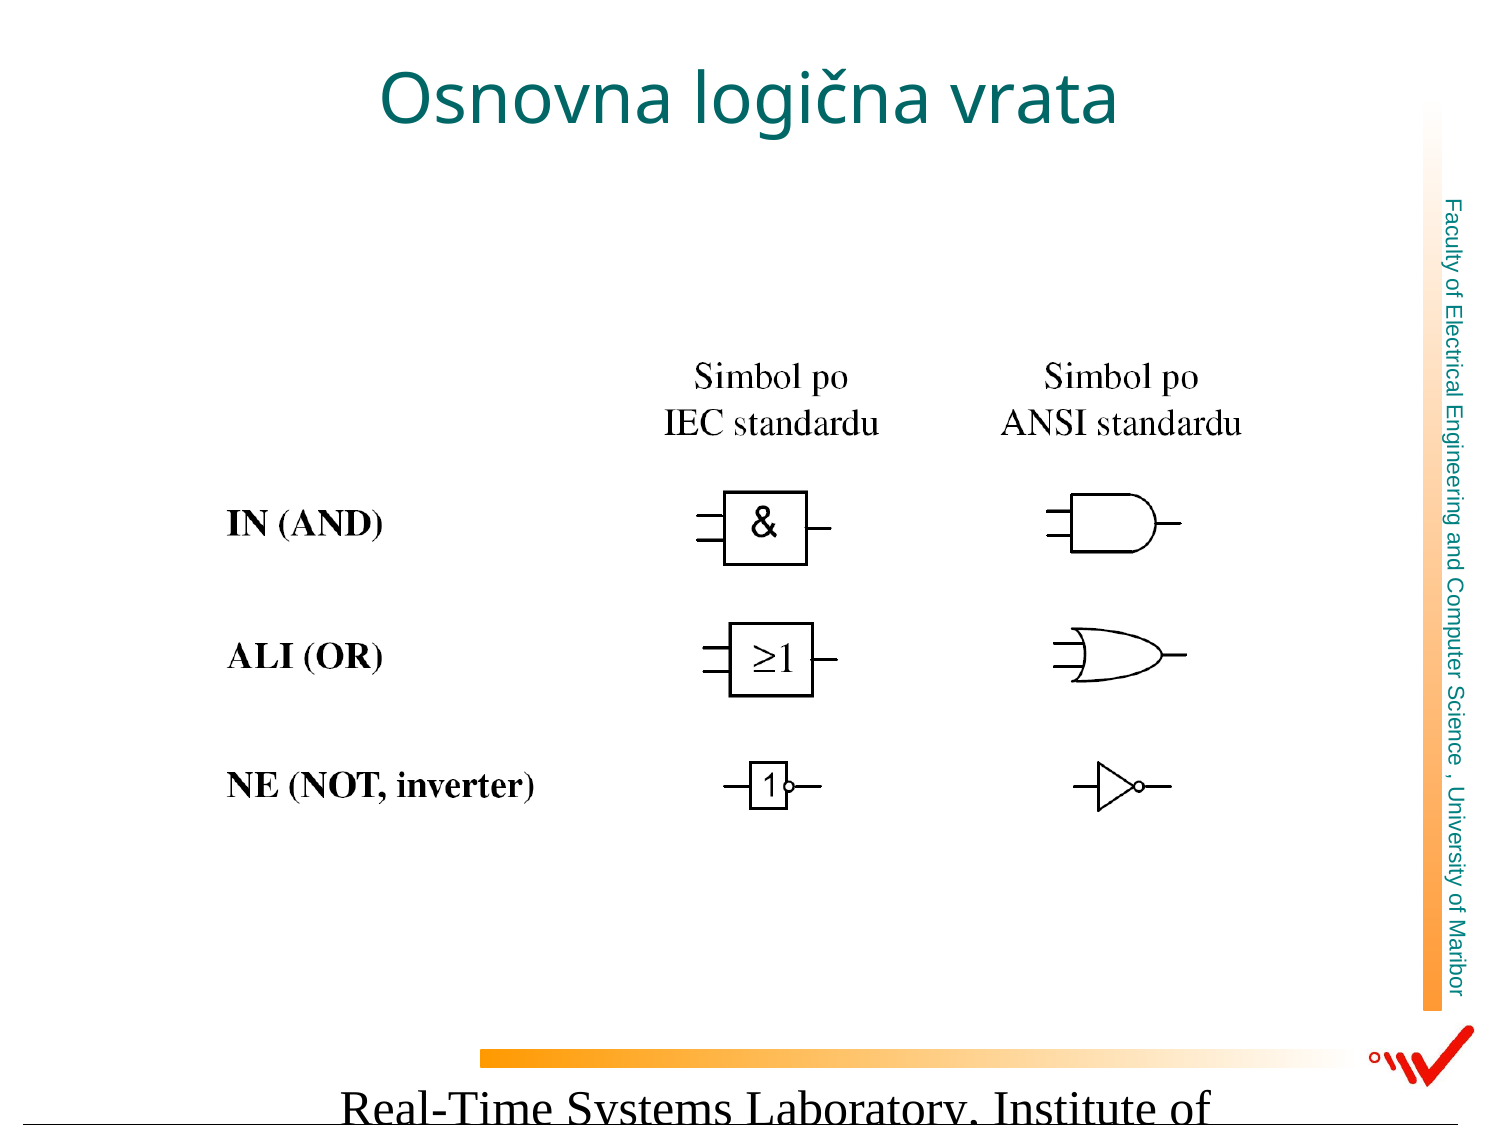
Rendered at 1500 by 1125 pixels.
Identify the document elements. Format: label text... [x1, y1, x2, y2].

title Osnovna logična vrata [75, 45, 1426, 233]
picture [223, 325, 1244, 819]
